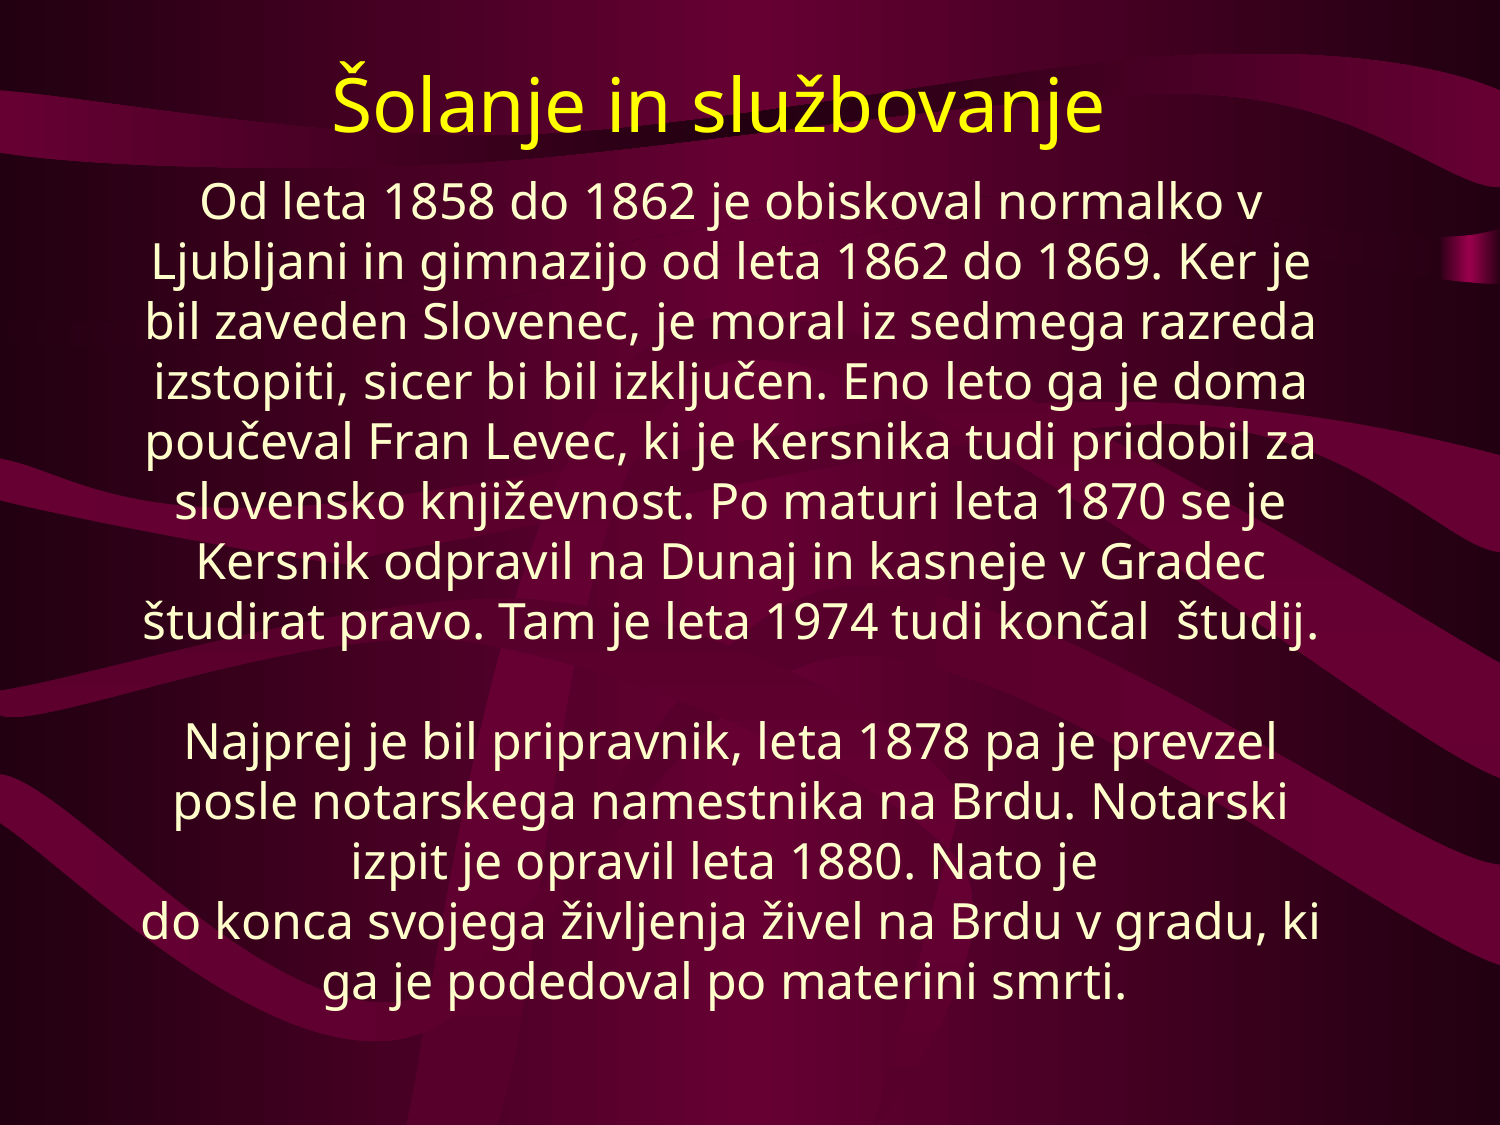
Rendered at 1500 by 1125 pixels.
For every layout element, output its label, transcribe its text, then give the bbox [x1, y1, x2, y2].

text_box Od leta 1858 do 1862 je obiskoval normalko v Ljubljani in gimnazijo od leta 1862 do 1869. Ker je bil zaveden Slovenec, je moral iz sedmega razreda izstopiti, sicer bi bil izključen. Eno leto ga je doma poučeval Fran Levec, ki je Kersnika tudi pridobil za slovensko književnost. Po maturi leta 1870 se je Kersnik odpravil na Dunaj in kasneje v Gradec študirat pravo. Tam je leta 1974 tudi končal študij. Najprej je bil pripravnik, leta 1878 pa je prevzel posle notarskega namestnika na Brdu. Notarski izpit je opravil leta 1880. Nato je do konca svojega življenja živel na Brdu v gradu, ki ga je podedoval po materini smrti. [124, 162, 1338, 1103]
text_box Šolanje in službovanje [187, 49, 1250, 155]
